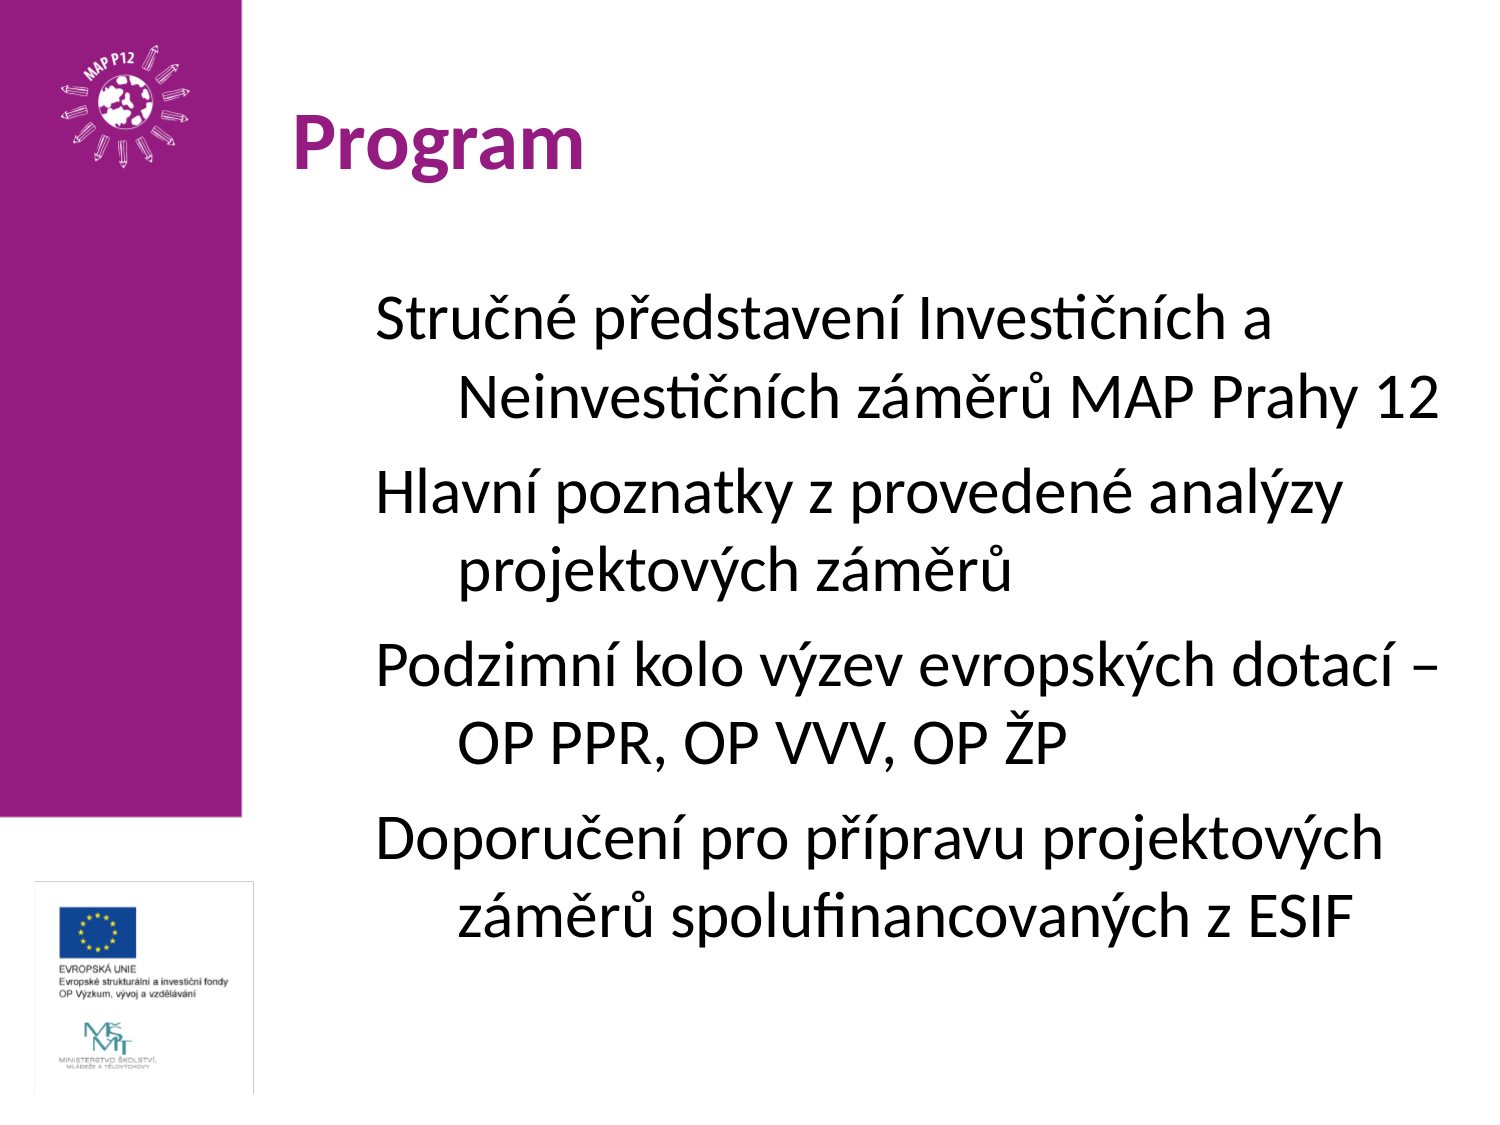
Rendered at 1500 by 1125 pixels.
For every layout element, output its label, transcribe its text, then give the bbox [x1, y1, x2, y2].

title Program [277, 42, 1453, 231]
list Stručné představení Investičních a Neinvestičních záměrů MAP Prahy 12 Hlavní poznatky z provedené analýzy projektových záměrů Podzimní kolo výzev evropských dotací – OP PPR, OP VVV, OP ŽP Doporučení pro přípravu projektových záměrů spolufinancovaných z ESIF [277, 267, 1459, 1035]
